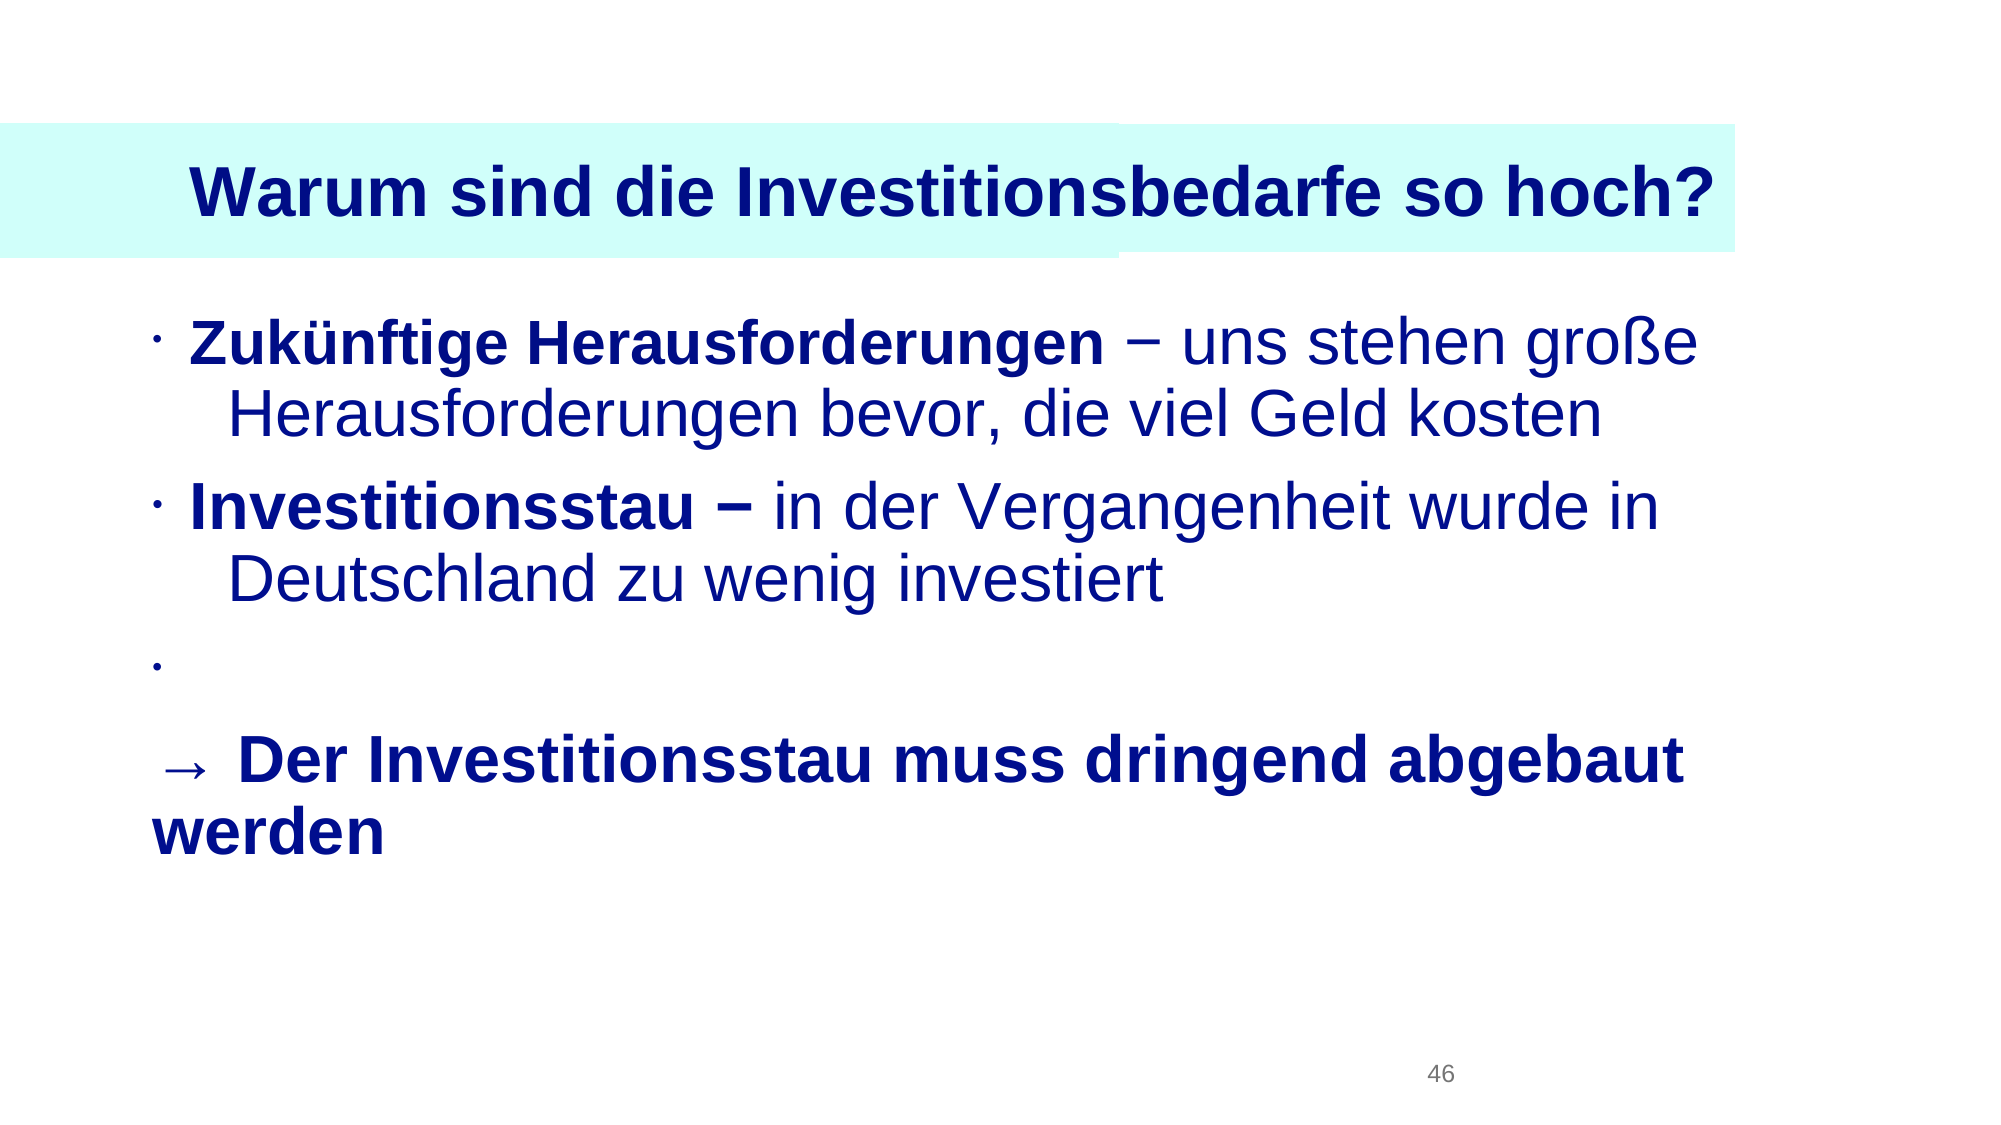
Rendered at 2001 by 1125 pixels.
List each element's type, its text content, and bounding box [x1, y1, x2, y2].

list Warum sind die Investitionsbedarfe so hoch? [137, 129, 1750, 257]
text_box x [0, 124, 1735, 252]
list Zukünftige Herausforderungen − uns stehen große Herausforderungen bevor, die viel Geld kosten Investitionsstau − in der Vergangenheit wurde in Deutschland zu wenig investiert → Der Investitionsstau muss dringend abgebaut werden [137, 299, 1863, 1014]
